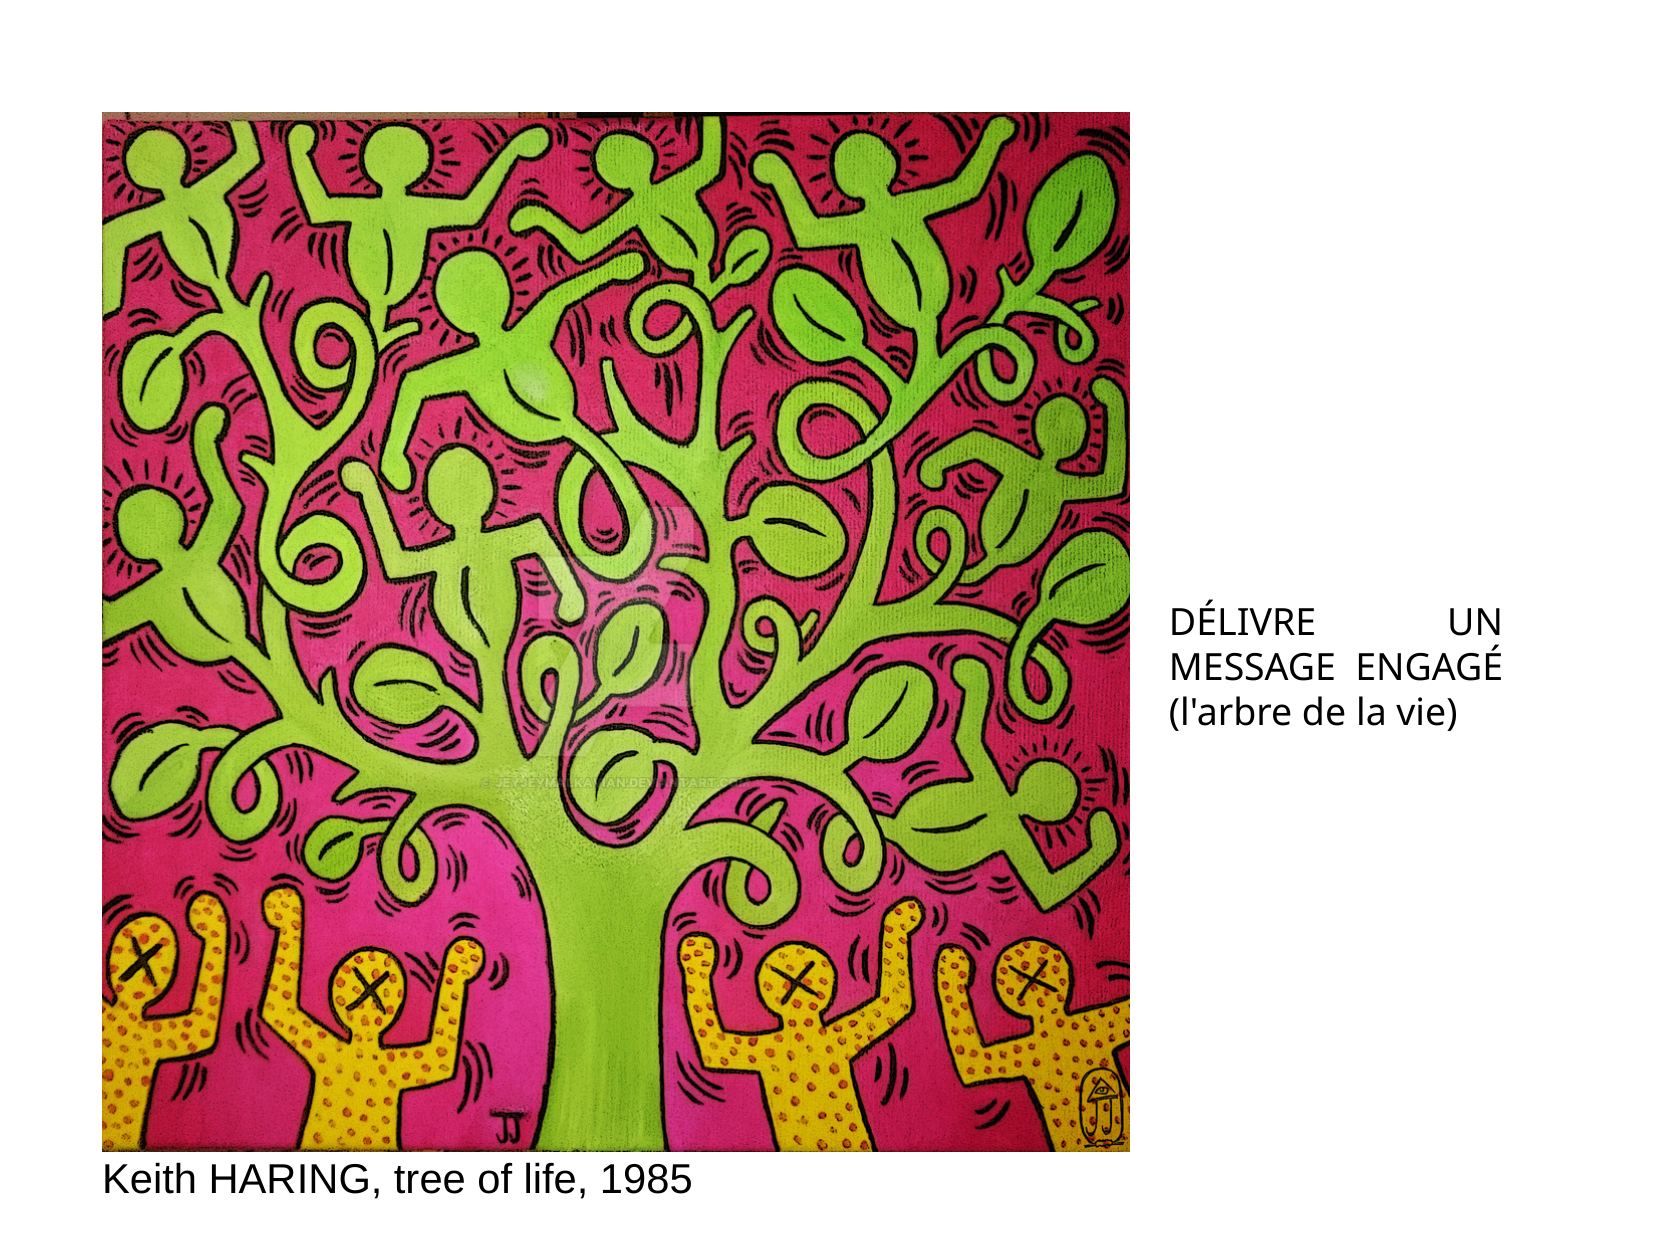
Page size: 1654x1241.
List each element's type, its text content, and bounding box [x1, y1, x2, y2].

picture [102, 112, 1130, 1151]
text_box DÉLIVRE UN MESSAGE ENGAGÉ (l'arbre de la vie) [1153, 590, 1572, 742]
list Keith HARING, tree of life, 1985 [102, 1151, 1654, 1233]
